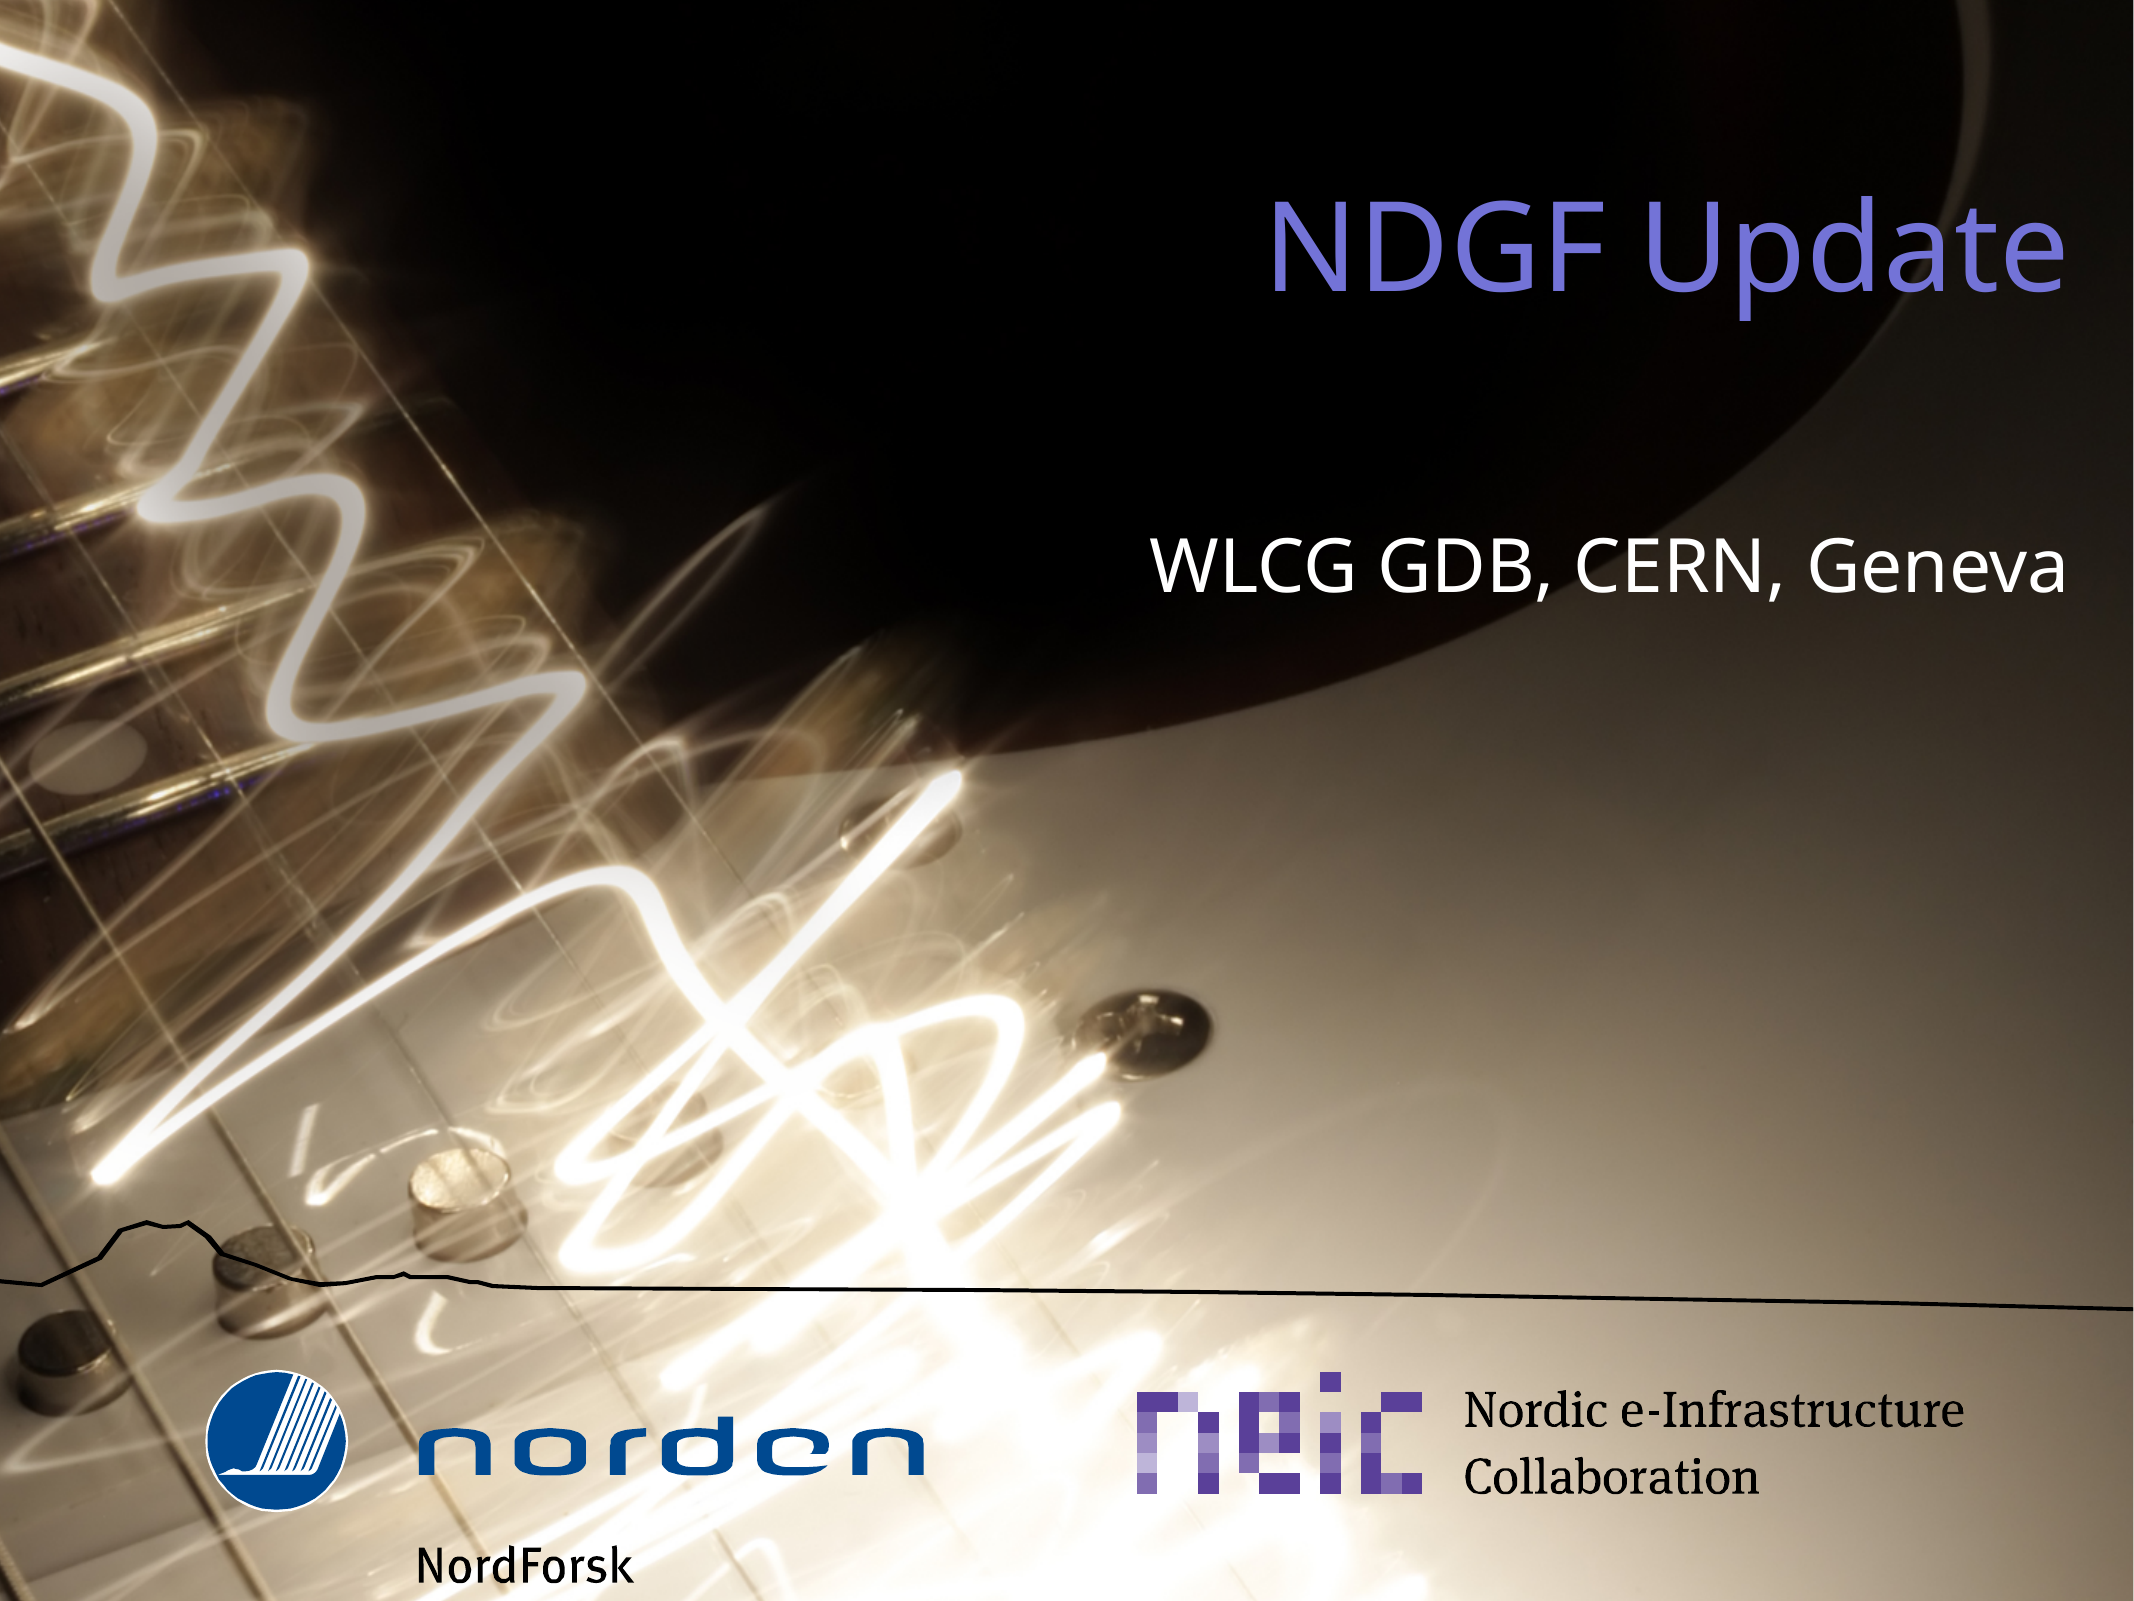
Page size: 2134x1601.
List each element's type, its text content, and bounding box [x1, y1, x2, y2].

text_box WLCG GDB, CERN, Geneva [210, 504, 2086, 607]
text_box NDGF Update [210, 150, 2086, 456]
picture [0, 0, 2134, 1601]
